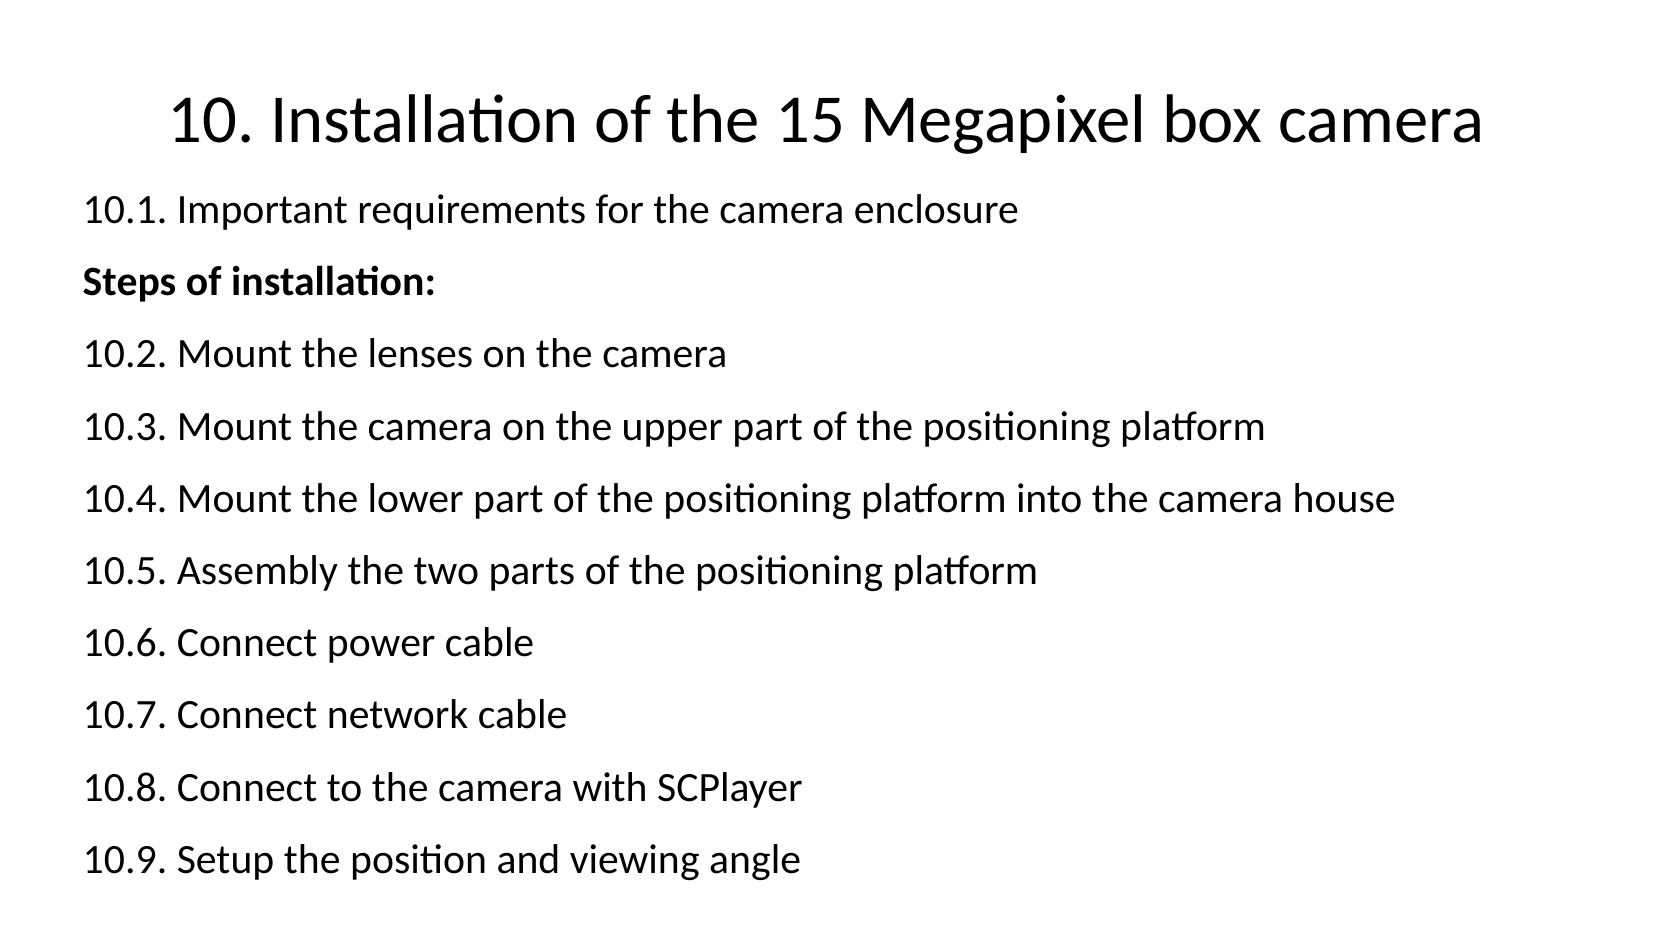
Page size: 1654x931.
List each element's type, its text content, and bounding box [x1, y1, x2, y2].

subtitle 10.1. Important requirements for the camera enclosure Steps of installation: 10.2. Mount the lenses on the camera 10.3. Mount the camera on the upper part of the positioning platform 10.4. Mount the lower part of the positioning platform into the camera house 10.5. Assembly the two parts of the positioning platform 10.6. Connect power cable 10.7. Connect network cable 10.8. Connect to the camera with SCPlayer 10.9. Setup the position and viewing angle [82, 181, 1571, 722]
title 10. Installation of the 15 Megapixel box camera [82, 73, 1571, 157]
